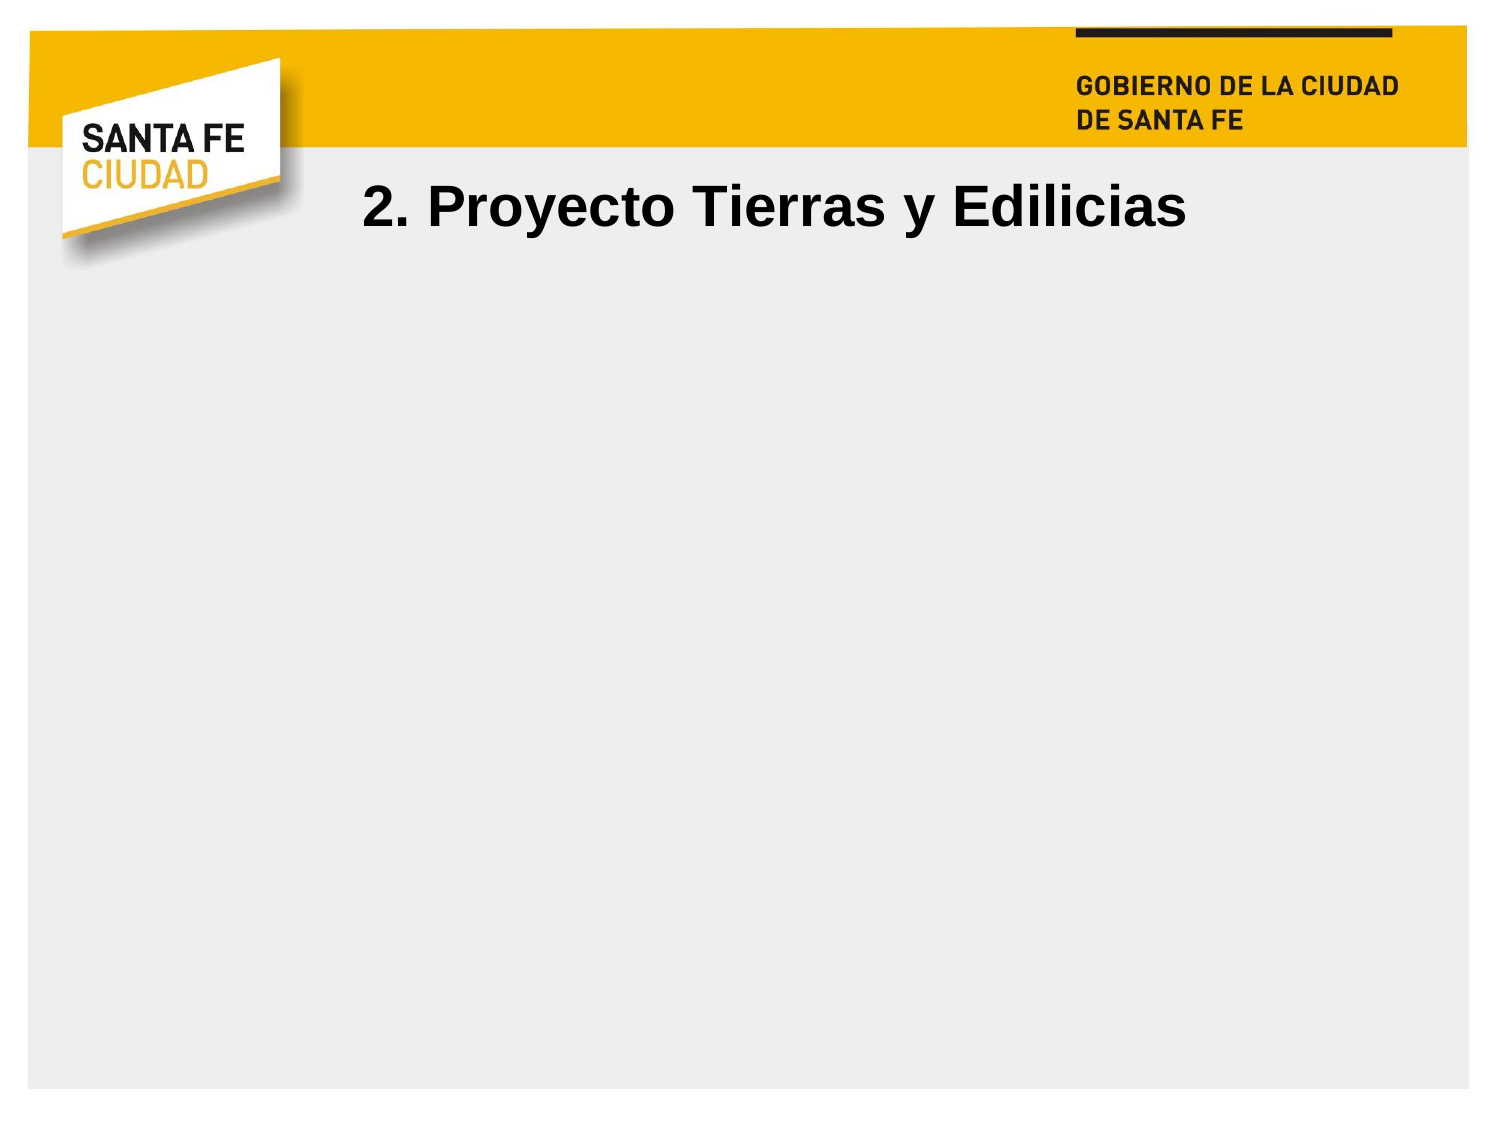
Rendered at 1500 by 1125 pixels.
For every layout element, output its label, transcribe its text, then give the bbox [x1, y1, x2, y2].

picture [0, 1, 1500, 1124]
text_box 2. Proyecto Tierras y Edilicias [230, 160, 1306, 247]
